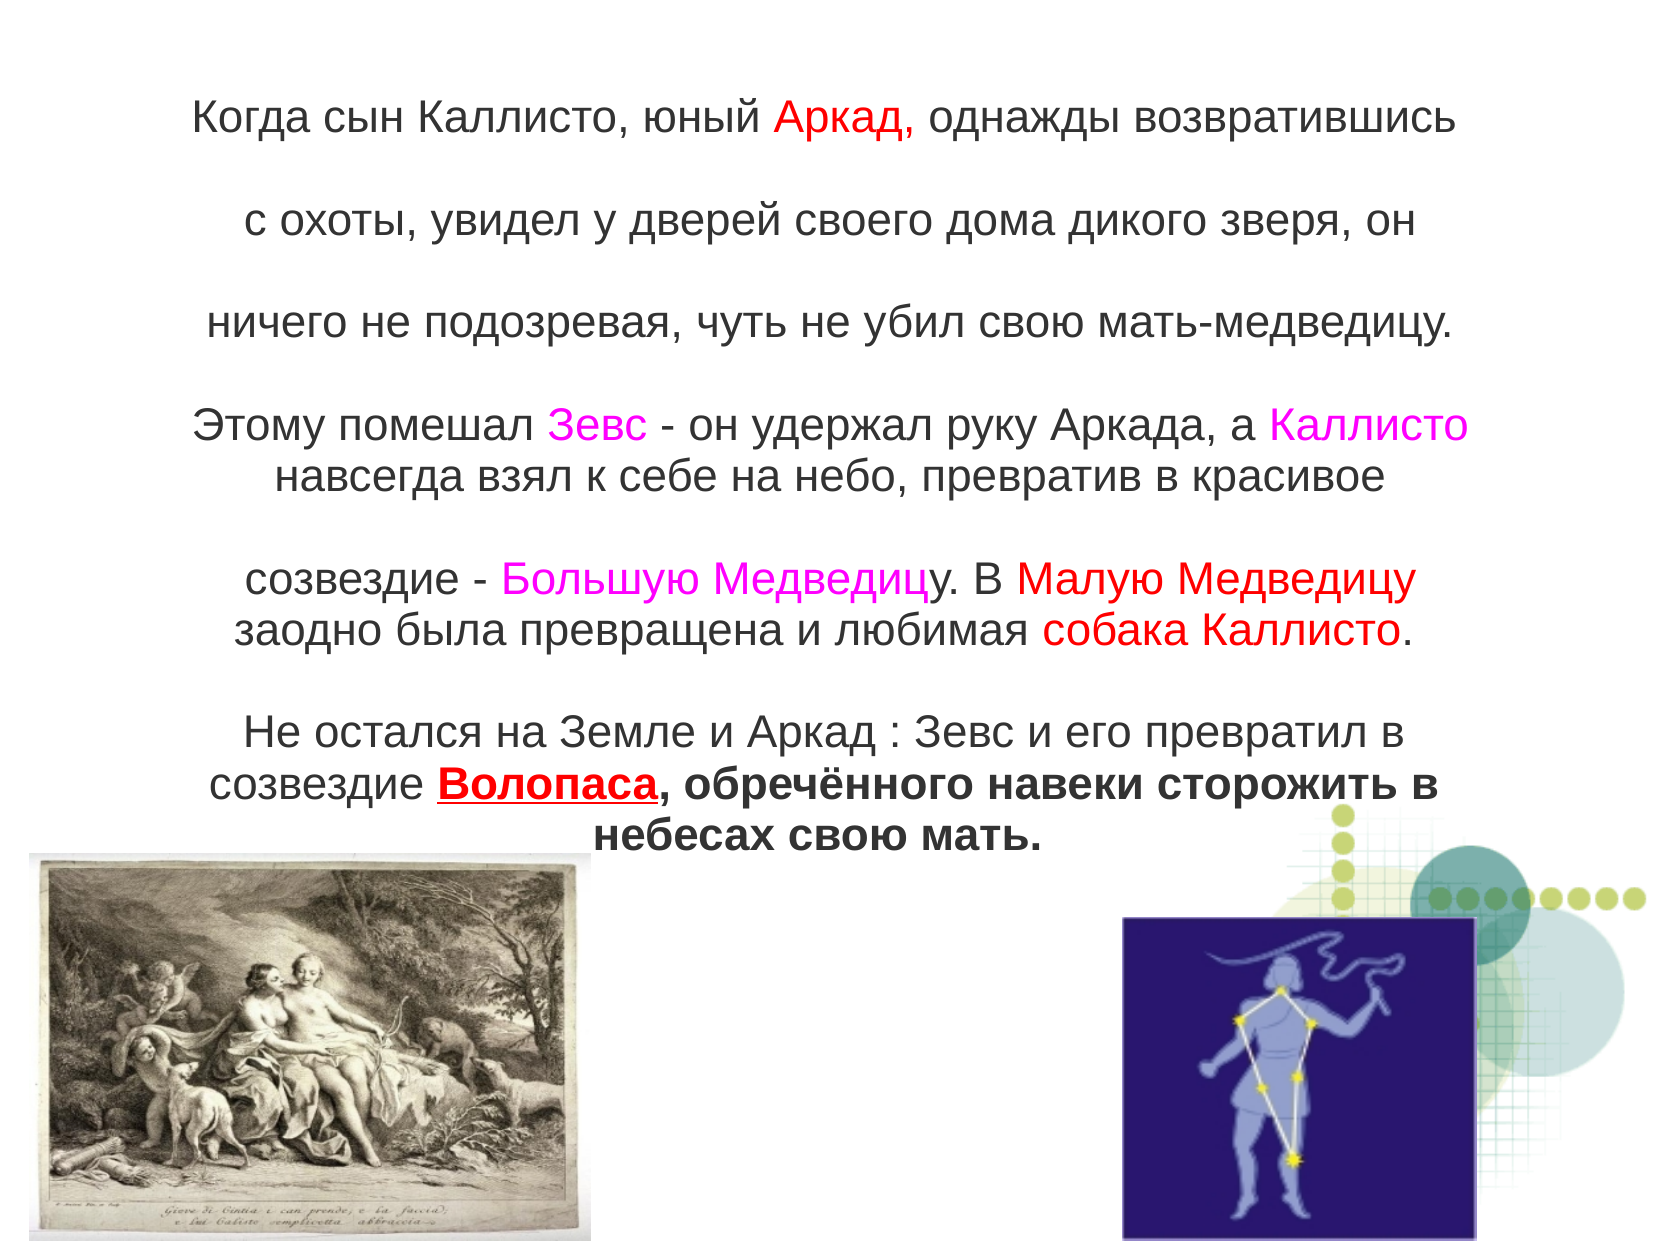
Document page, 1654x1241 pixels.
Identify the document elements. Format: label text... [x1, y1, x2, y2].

title Когда сын Каллисто, юный Аркад, однажды возвратившись с охоты, увидел у дверей своего дома дикого зверя, он ничего не подозревая, чуть не убил свою мать-медведицу. Этому помешал Зевс - он удержал руку Аркада, а Каллисто навсегда взял к себе на небо, превратив в красивое созвездие - Большую Медведицу. В Малую Медведицу заодно была превращена и любимая собака Каллисто. Не остался на Земле и Аркад : Зевс и его превратил в созвездие Волопаса, обречённого навеки сторожить в небесах свою мать. [118, 91, 1531, 889]
picture [29, 853, 591, 1241]
picture [1122, 792, 1654, 1241]
